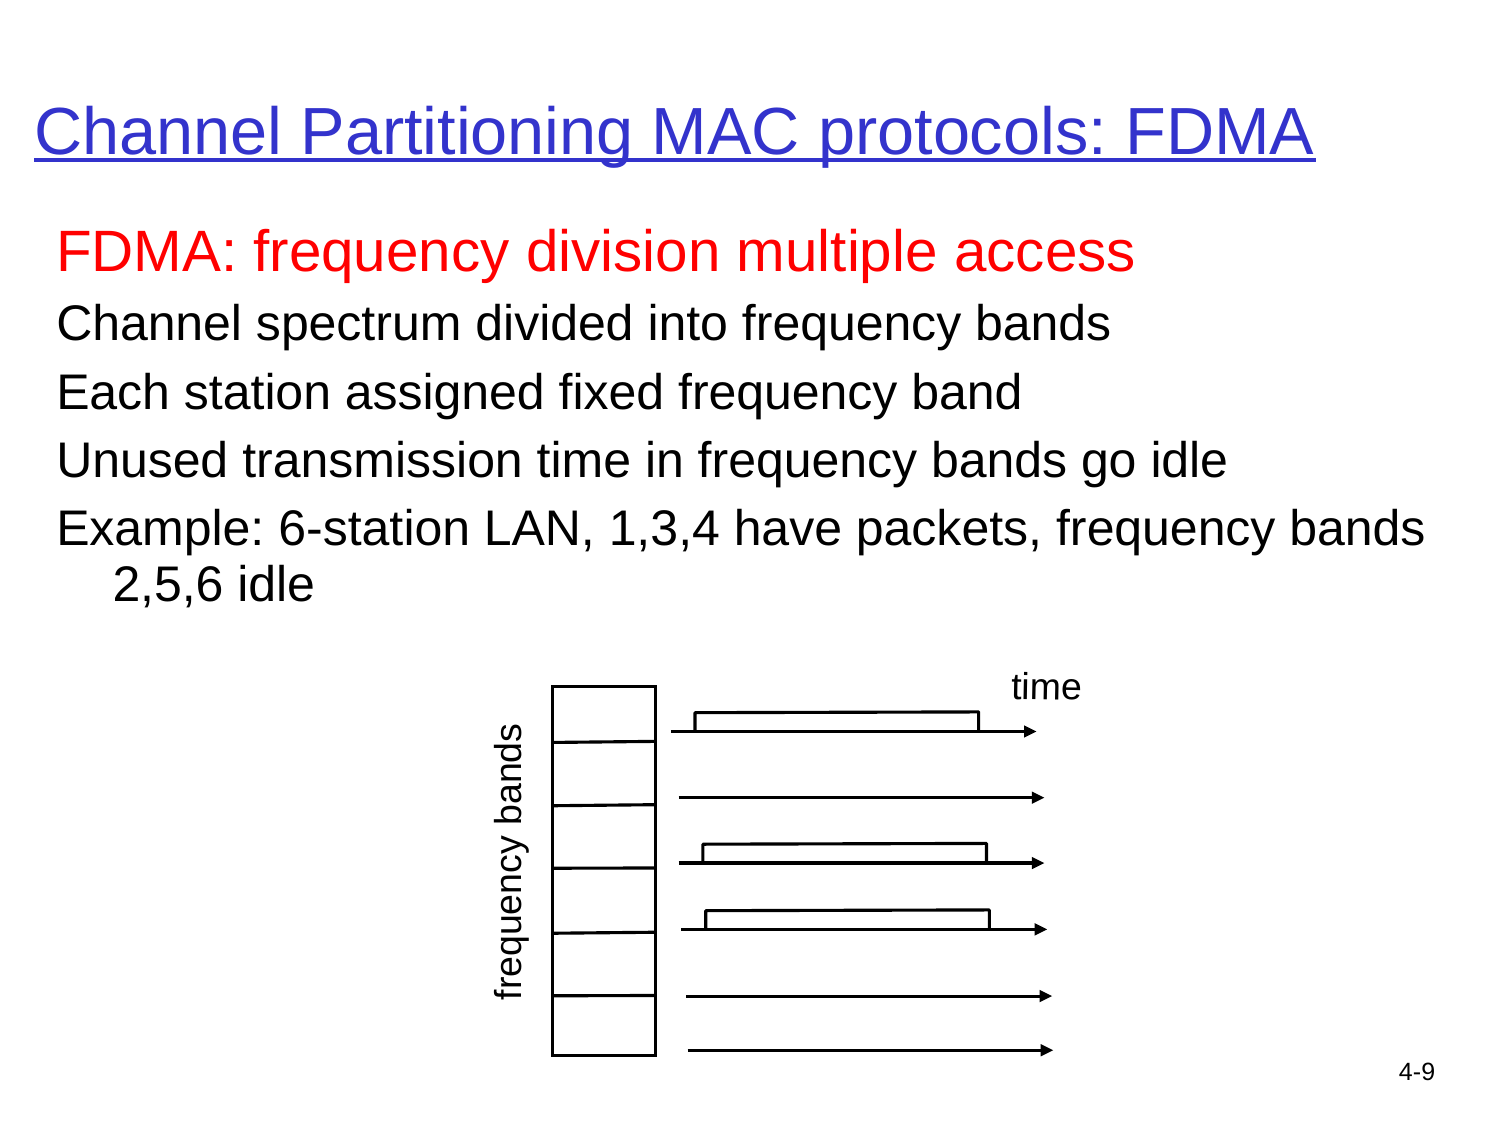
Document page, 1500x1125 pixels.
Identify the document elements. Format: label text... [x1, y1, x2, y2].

text_box [552, 807, 656, 931]
text_box [552, 934, 656, 994]
text_box frequency bands [479, 708, 537, 1016]
title Channel Partitioning MAC protocols: FDMA [19, 37, 1482, 225]
text_box [552, 743, 656, 804]
text_box [552, 686, 656, 740]
text_box [552, 998, 656, 1056]
list FDMA: frequency division multiple access Channel spectrum divided into frequency bands Each station assigned fixed frequency band Unused transmission time in frequency bands go idle Example: 6-station LAN, 1,3,4 have packets, frequency bands 2,5,6 idle [41, 210, 1482, 974]
text_box time [996, 657, 1098, 717]
